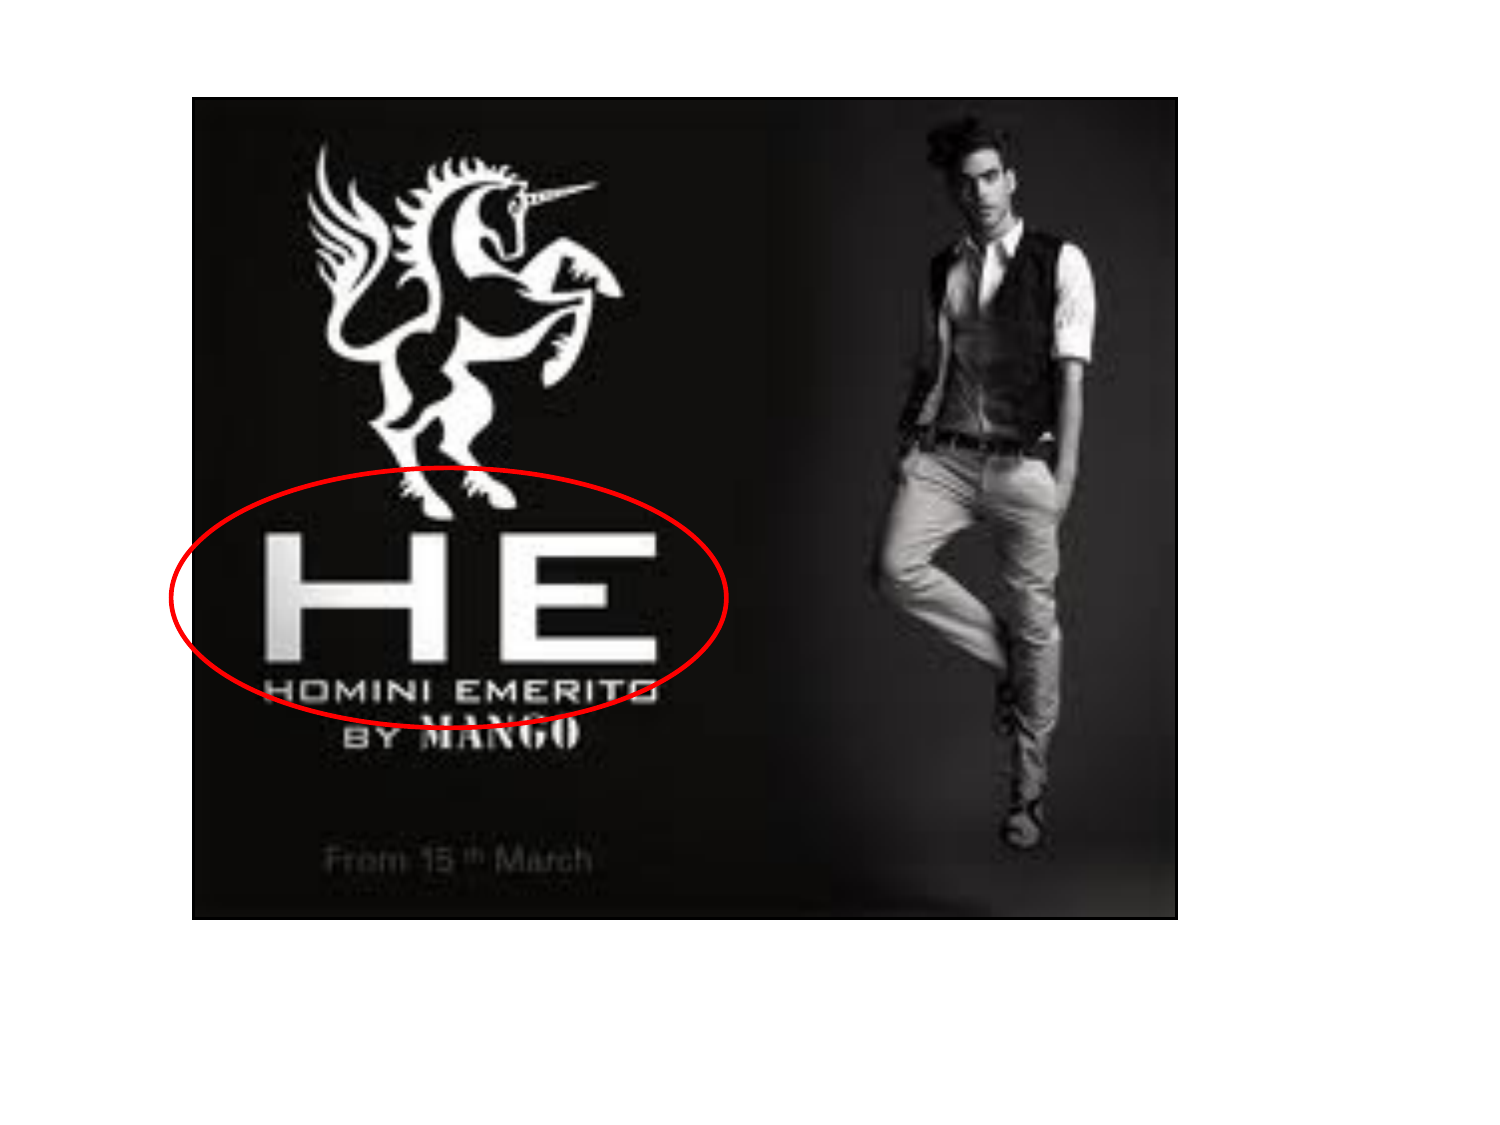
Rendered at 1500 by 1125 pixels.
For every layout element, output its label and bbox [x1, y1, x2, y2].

picture [194, 471, 724, 725]
picture [194, 99, 1176, 917]
